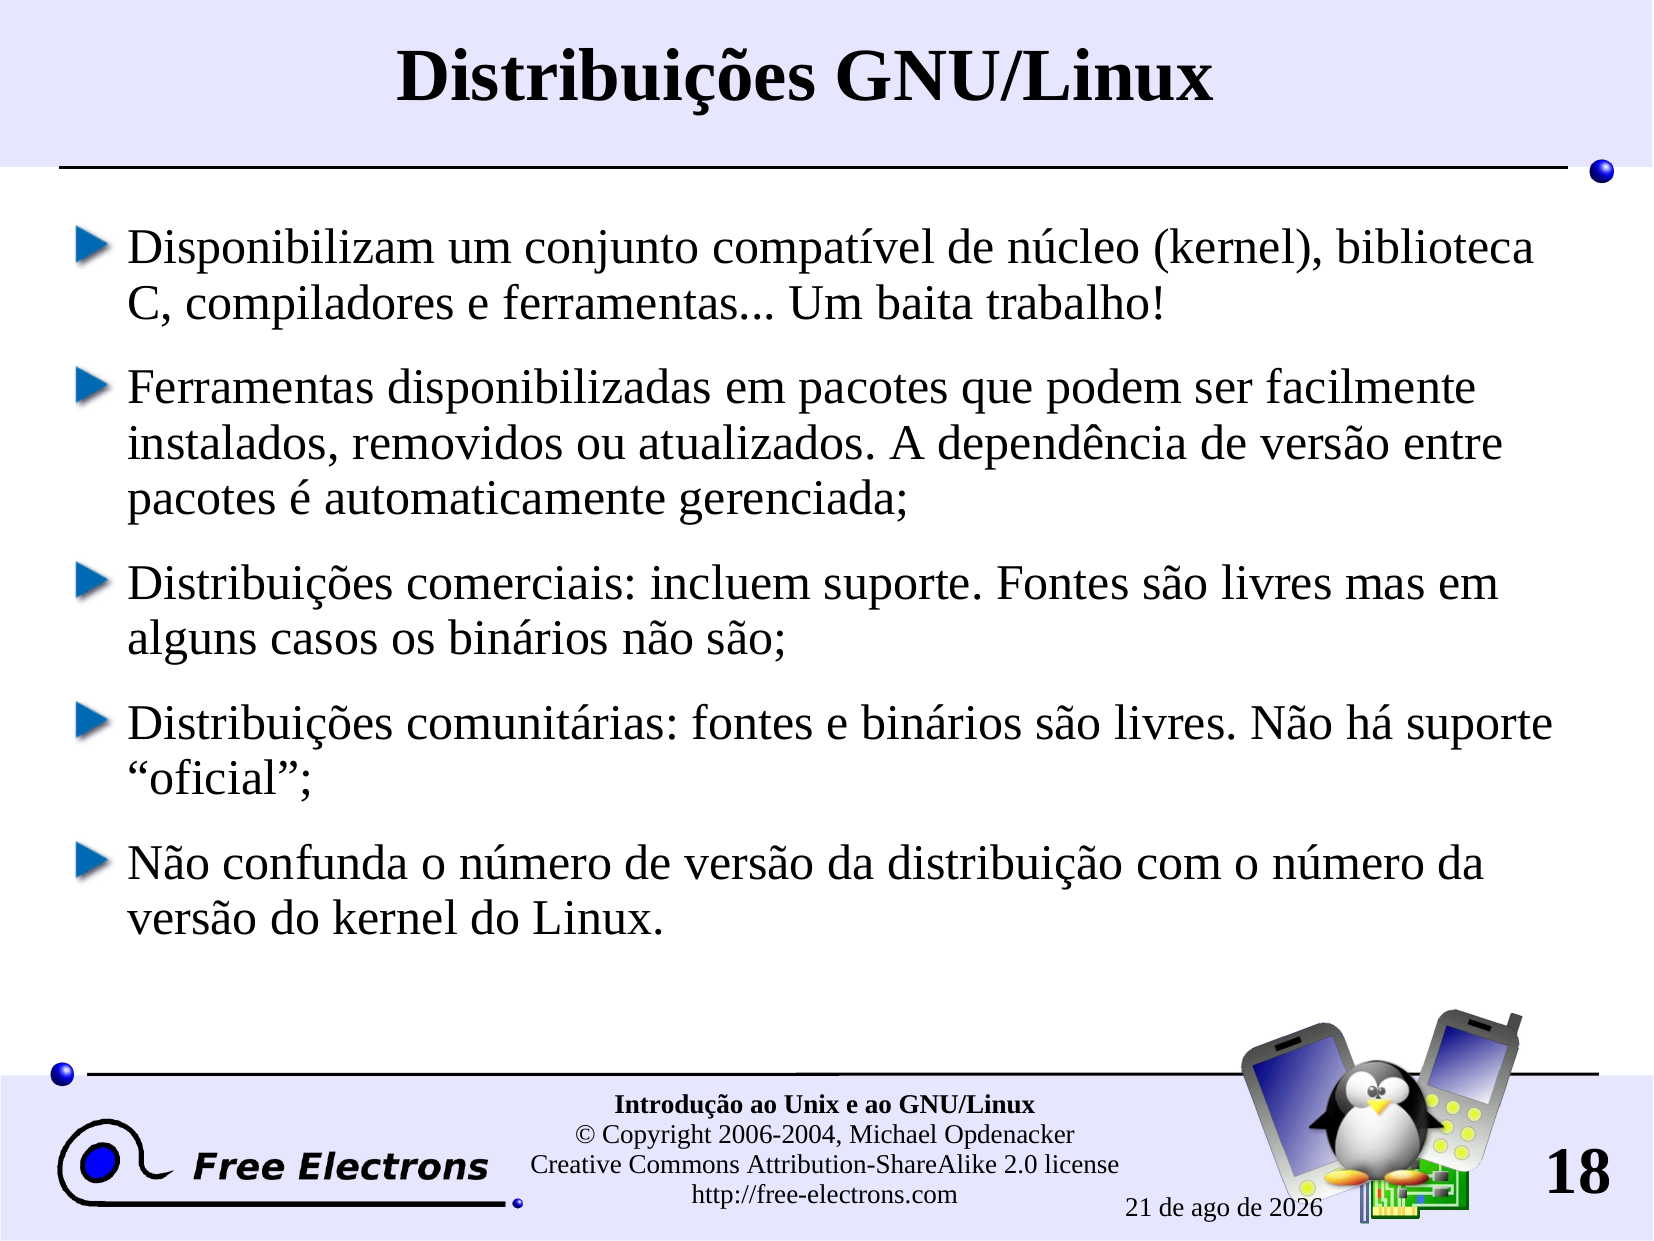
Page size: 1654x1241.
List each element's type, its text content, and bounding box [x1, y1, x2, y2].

list Disponibilizam um conjunto compatível de núcleo (kernel), biblioteca C, compiladores e ferramentas... Um baita trabalho! Ferramentas disponibilizadas em pacotes que podem ser facilmente instalados, removidos ou atualizados. A dependência de versão entre pacotes é automaticamente gerenciada; Distribuições comerciais: incluem suporte. Fontes são livres mas em alguns casos os binários não são; Distribuições comunitárias: fontes e binários são livres. Não há suporte “oficial”; Não confunda o número de versão da distribuição com o número da versão do kernel do Linux. [56, 219, 1574, 1029]
picture [1285, 1199, 1292, 1215]
title Distribuições GNU/Linux [60, 12, 1551, 138]
picture [50, 1108, 527, 1216]
picture [1225, 1029, 1532, 1241]
